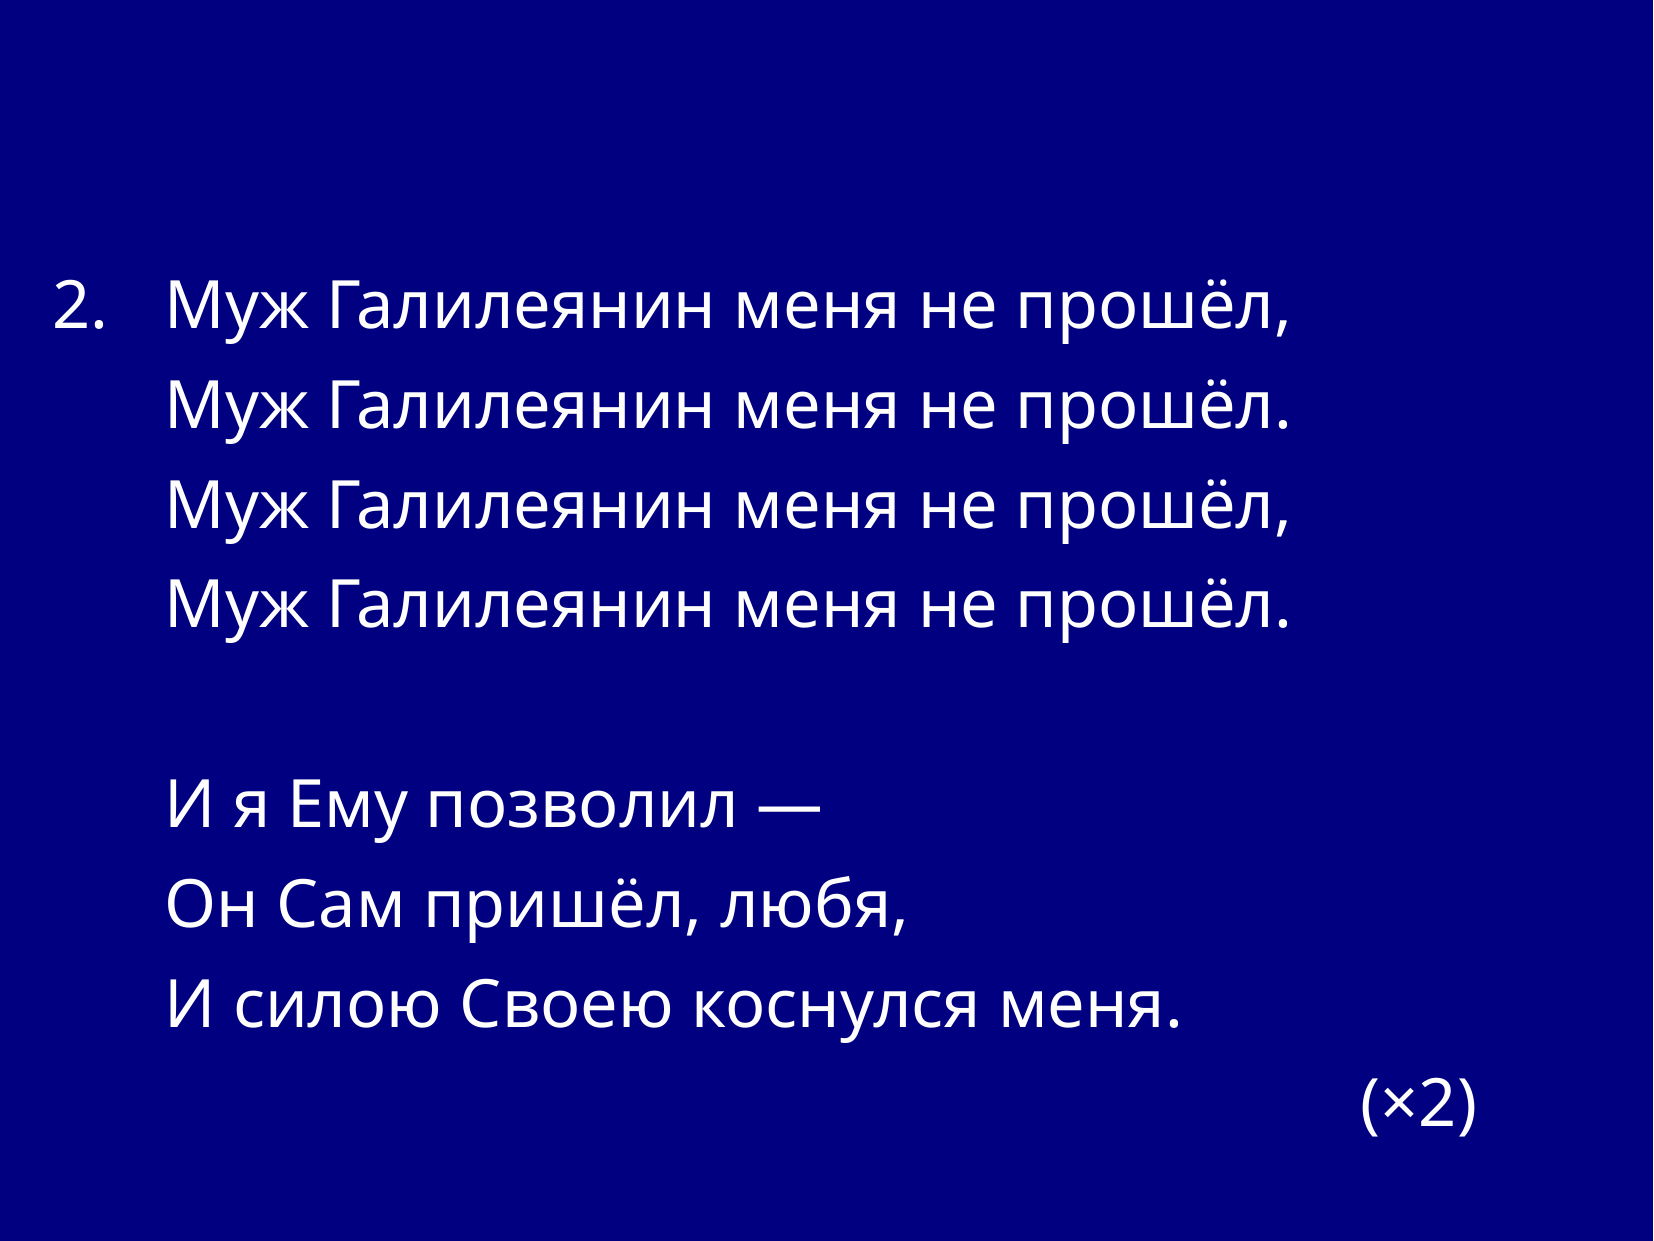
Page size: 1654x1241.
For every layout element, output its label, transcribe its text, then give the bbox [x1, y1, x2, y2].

text_box 2. Муж Галилеянин меня не прошёл, Муж Галилеянин меня не прошёл. Муж Галилеянин меня не прошёл, Муж Галилеянин меня не прошёл. И я Ему позволил ― Он Сам пришёл, любя, И силою Своею коснулся меня. (×2) [37, 150, 1576, 1163]
